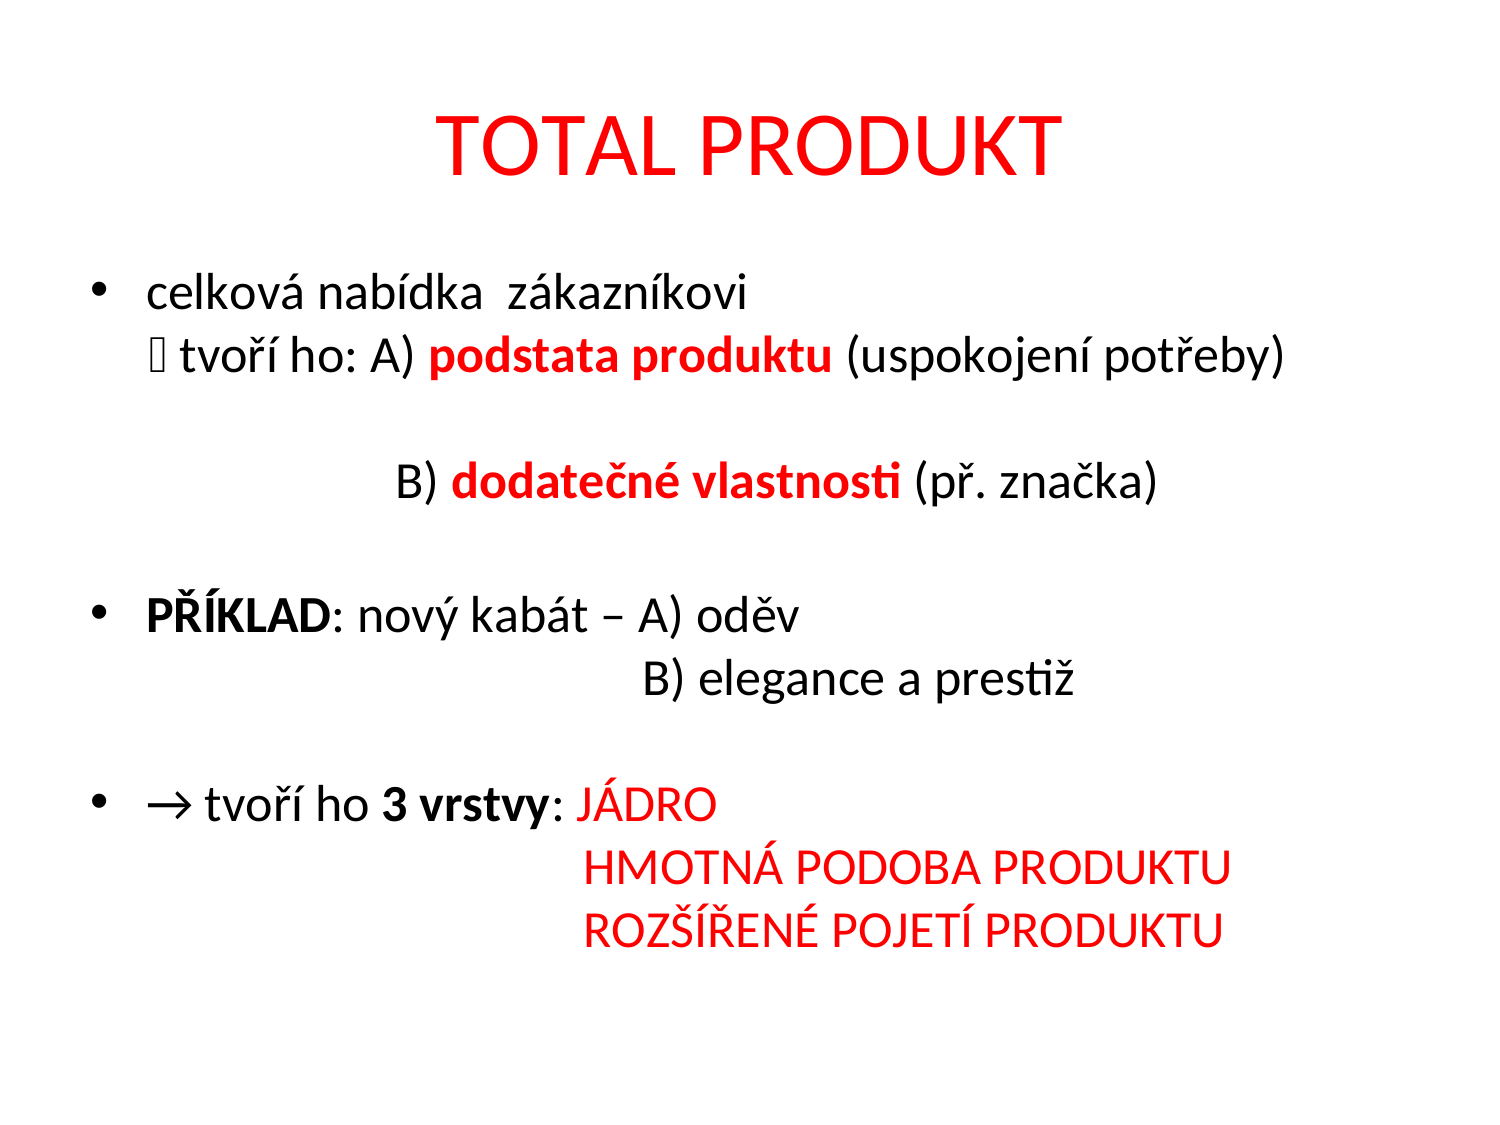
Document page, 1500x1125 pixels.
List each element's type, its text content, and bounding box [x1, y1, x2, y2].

title TOTAL PRODUKT [75, 45, 1426, 233]
list celková nabídka zákazníkovi  tvoří ho: A) podstata produktu (uspokojení potřeby) B) dodatečné vlastnosti (př. značka) PŘÍKLAD: nový kabát – A) oděv B) elegance a prestiž → tvoří ho 3 vrstvy: JÁDRO HMOTNÁ PODOBA PRODUKTU ROZŠÍŘENÉ POJETÍ PRODUKTU [75, 262, 1426, 1106]
